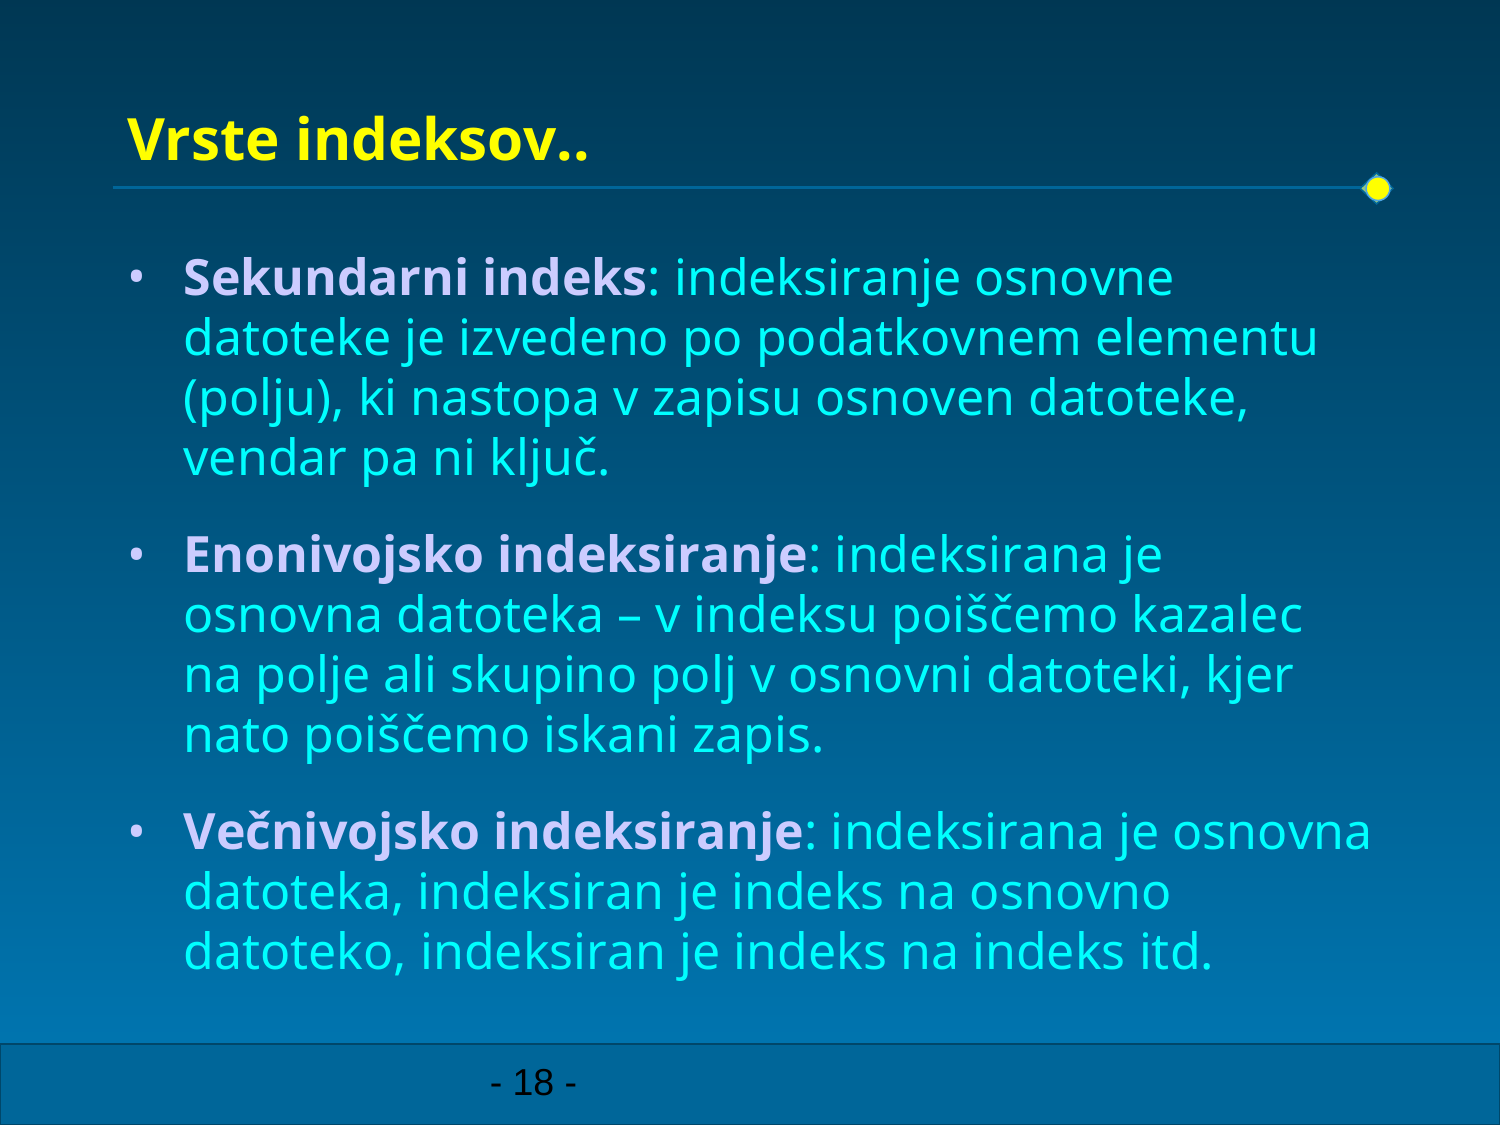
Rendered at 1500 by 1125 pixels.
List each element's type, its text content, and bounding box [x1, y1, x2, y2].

list Sekundarni indeks: indeksiranje osnovne datoteke je izvedeno po podatkovnem elementu (polju), ki nastopa v zapisu osnoven datoteke, vendar pa ni ključ. Enonivojsko indeksiranje: indeksirana je osnovna datoteka – v indeksu poiščemo kazalec na polje ali skupino polj v osnovni datoteki, kjer nato poiščemo iskani zapis. Večnivojsko indeksiranje: indeksirana je osnovna datoteka, indeksiran je indeks na osnovno datoteko, indeksiran je indeks na indeks itd. [112, 237, 1388, 963]
title Vrste indeksov.. [112, 94, 1388, 181]
